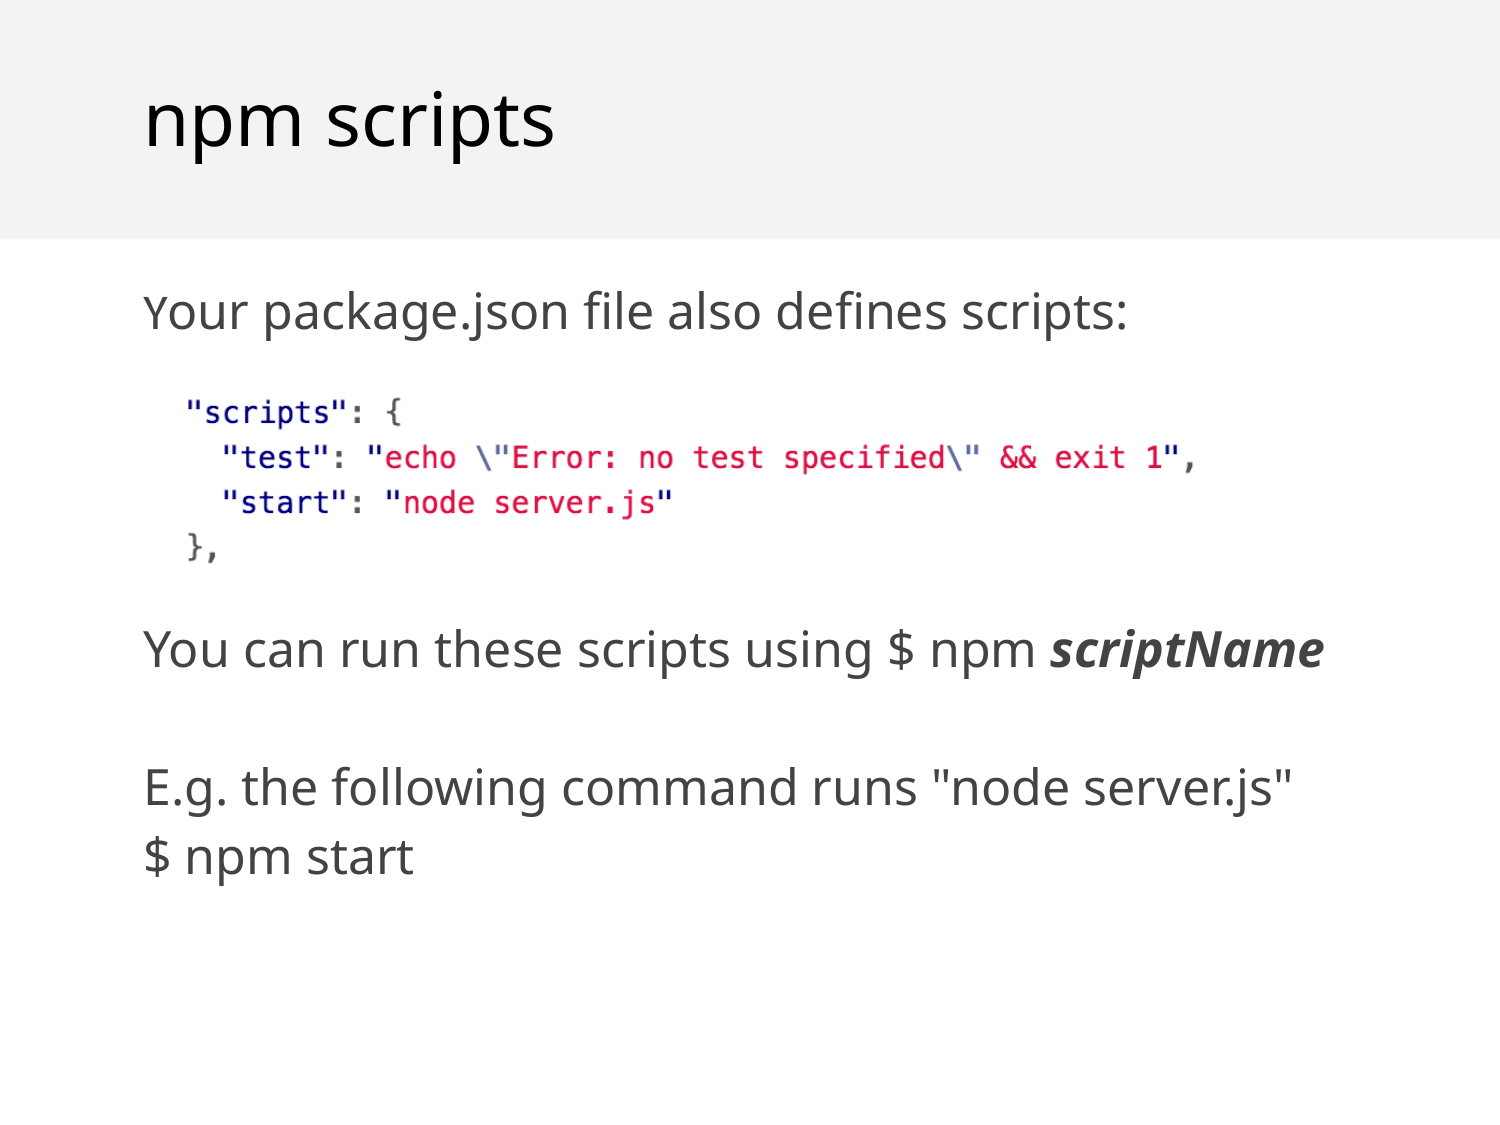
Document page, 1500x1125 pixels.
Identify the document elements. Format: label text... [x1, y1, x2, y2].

list Your package.json file also defines scripts: [128, 255, 1372, 345]
picture [128, 386, 1219, 577]
title npm scripts [128, 56, 1372, 183]
list You can run these scripts using $ npm scriptName E.g. the following command runs "node server.js" $ npm start [128, 593, 1372, 997]
